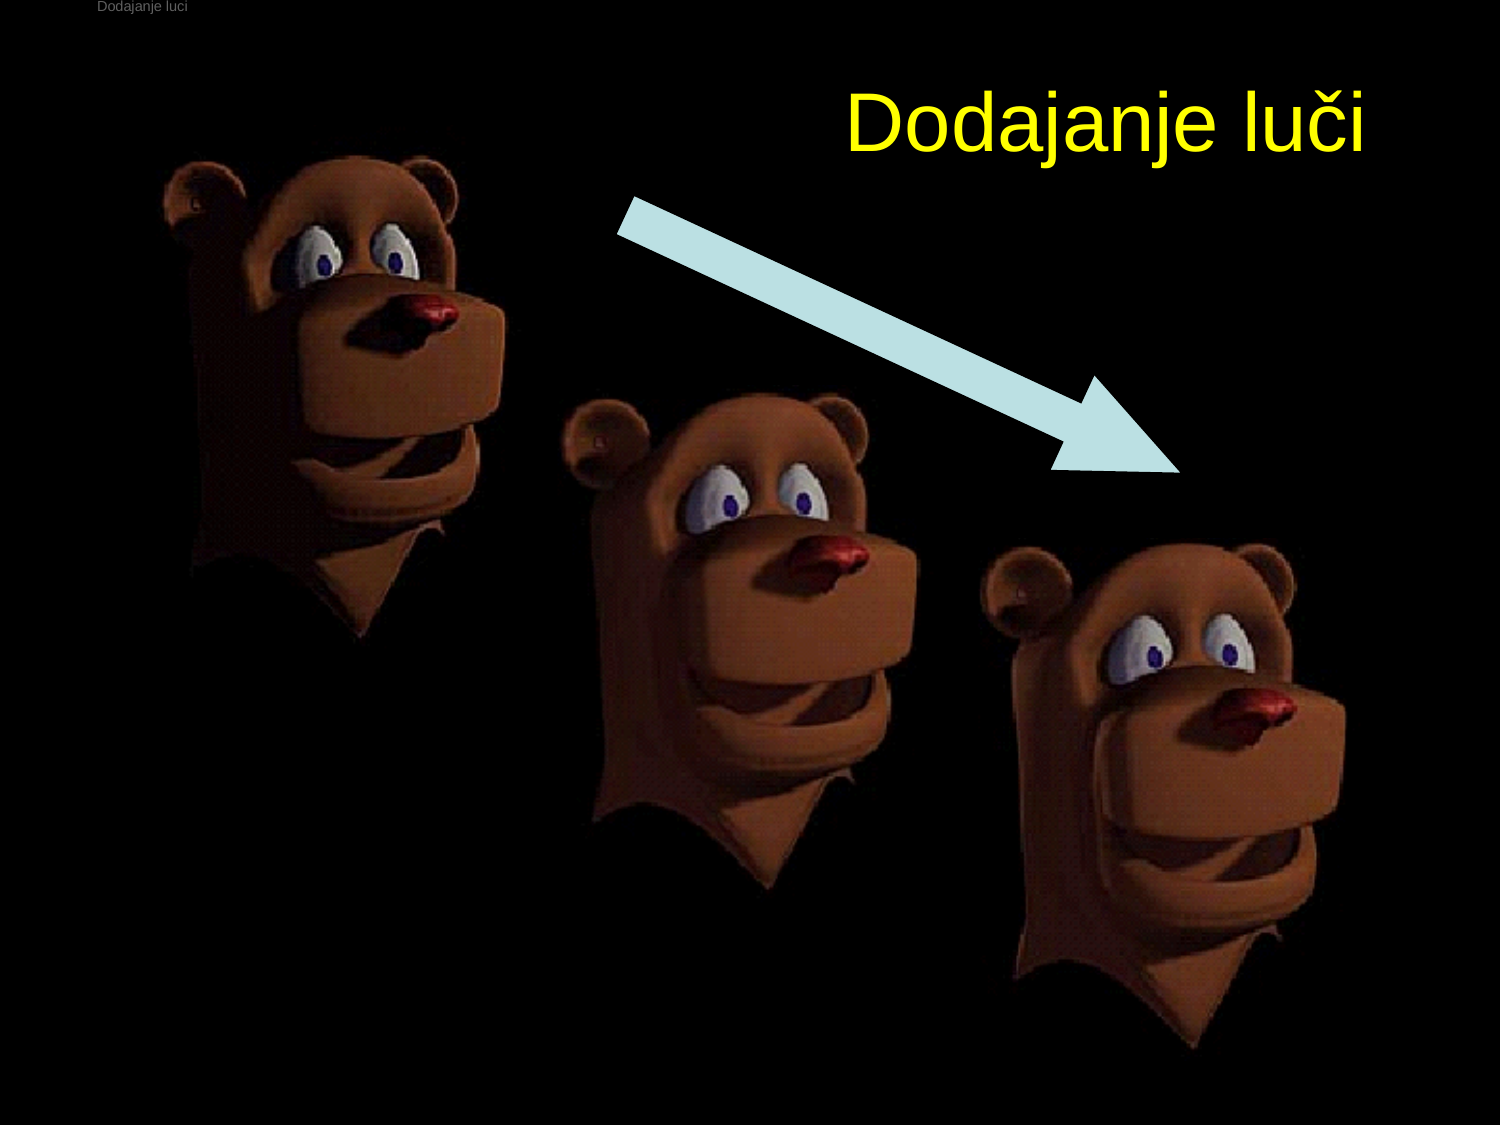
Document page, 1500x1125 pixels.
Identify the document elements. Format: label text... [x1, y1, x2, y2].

picture [950, 538, 1378, 1061]
text_box [615, 195, 1183, 474]
text_box Dodajanje luči [830, 60, 1383, 176]
title Dodajanje luci [0, 0, 286, 23]
picture [88, 125, 947, 905]
